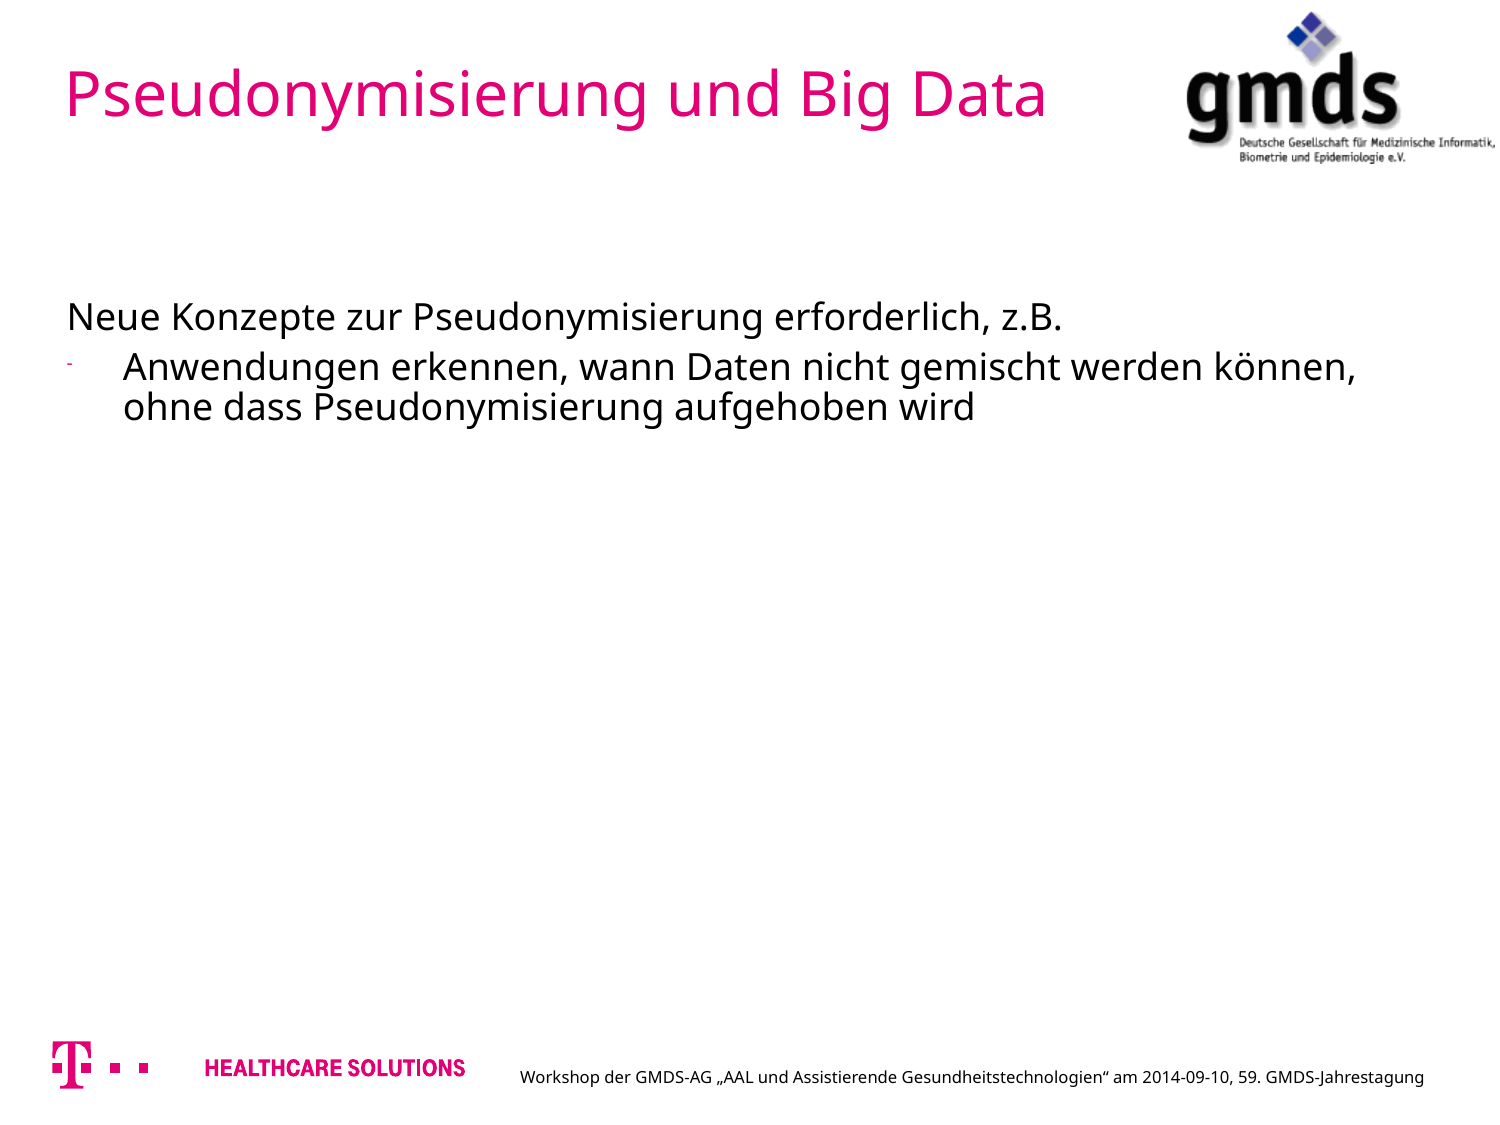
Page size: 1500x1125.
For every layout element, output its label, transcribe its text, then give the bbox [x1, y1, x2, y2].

text_box Workshop der GMDS-AG „AAL und Assistierende Gesundheitstechnologien“ am 2014-09-10, 59. GMDS-Jahrestagung [520, 1049, 1479, 1087]
title Pseudonymisierung und Big Data [50, 54, 1444, 125]
list Neue Konzepte zur Pseudonymisierung erforderlich, z.B. Anwendungen erkennen, wann Daten nicht gemischt werden können, ohne dass Pseudonymisierung aufgehoben wird [51, 290, 1447, 972]
picture [1181, 8, 1495, 164]
